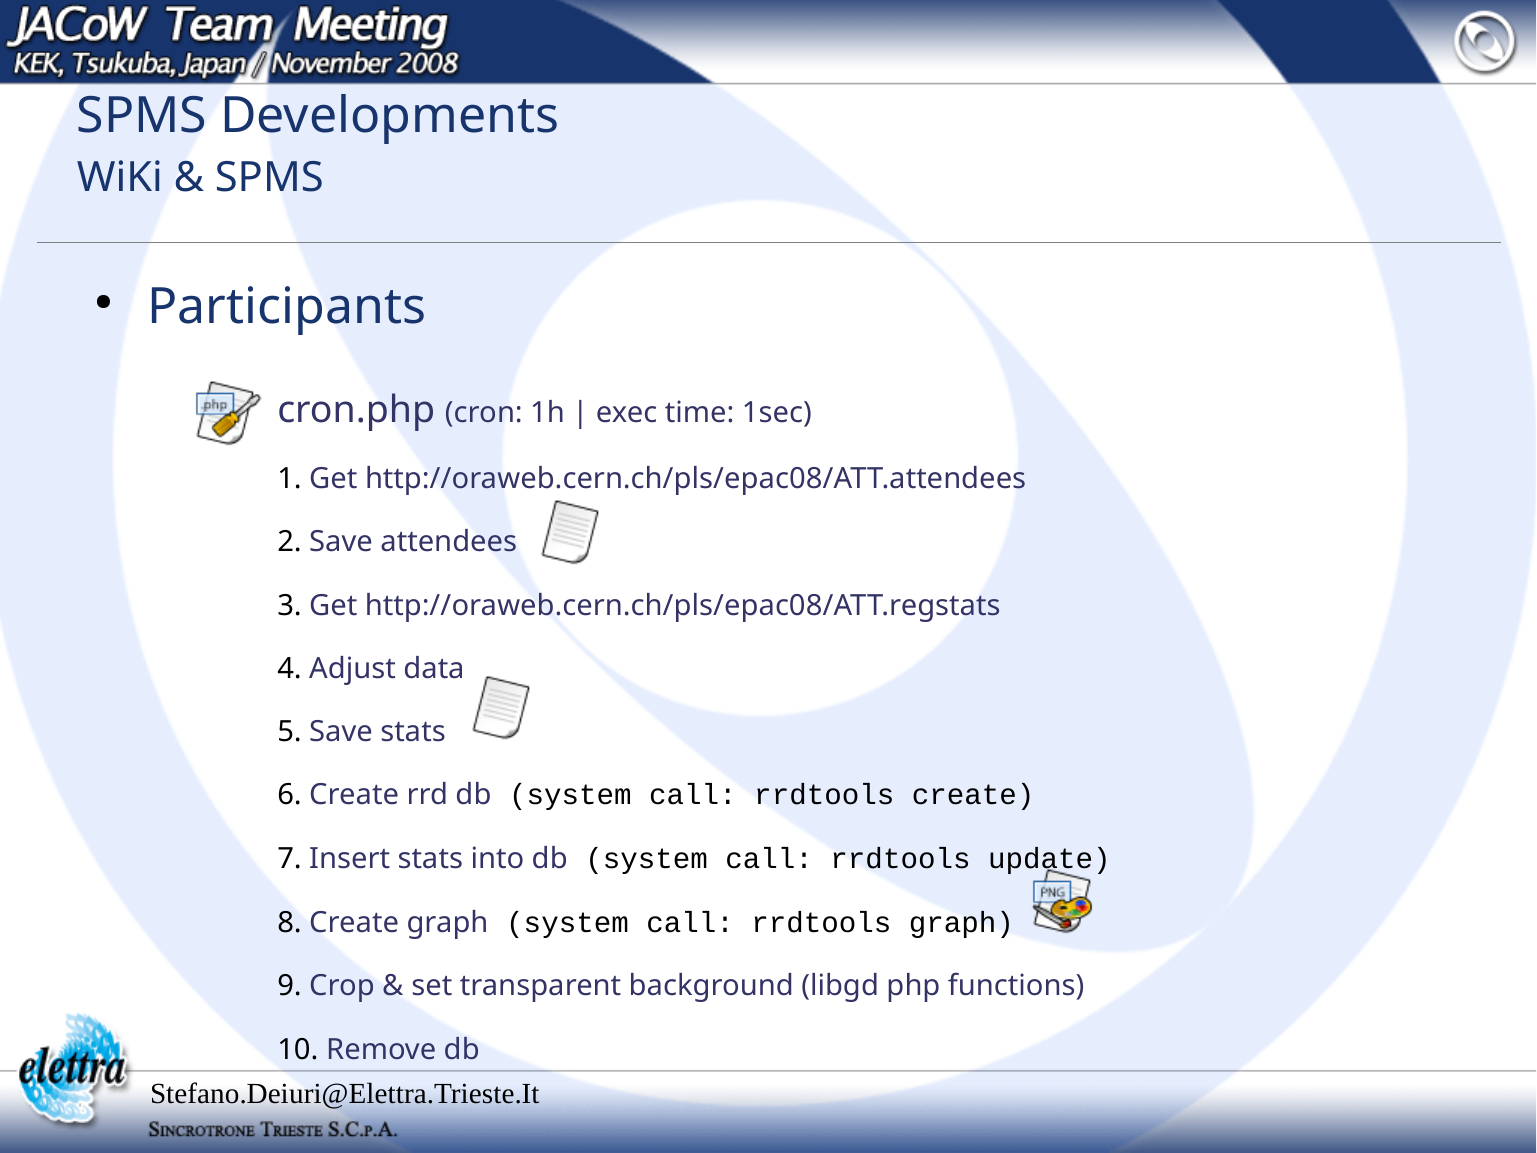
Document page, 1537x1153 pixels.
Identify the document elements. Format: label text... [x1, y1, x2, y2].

list Participants [76, 269, 1460, 1031]
title SPMS Developments WiKi & SPMS [76, 89, 1460, 262]
text_box cron.php (cron: 1h | exec time: 1sec) Get http://oraweb.cern.ch/pls/epac08/ATT.attendees Save attendees Get http://oraweb.cern.ch/pls/epac08/ATT.regstats Adjust data Save stats Create rrd db (system call: rrdtools create) Insert stats into db (system call: rrdtools update) Create graph (system call: rrdtools graph) Crop & set transparent background (libgd php functions) Remove db [262, 375, 1501, 1051]
picture [0, 0, 1537, 1153]
